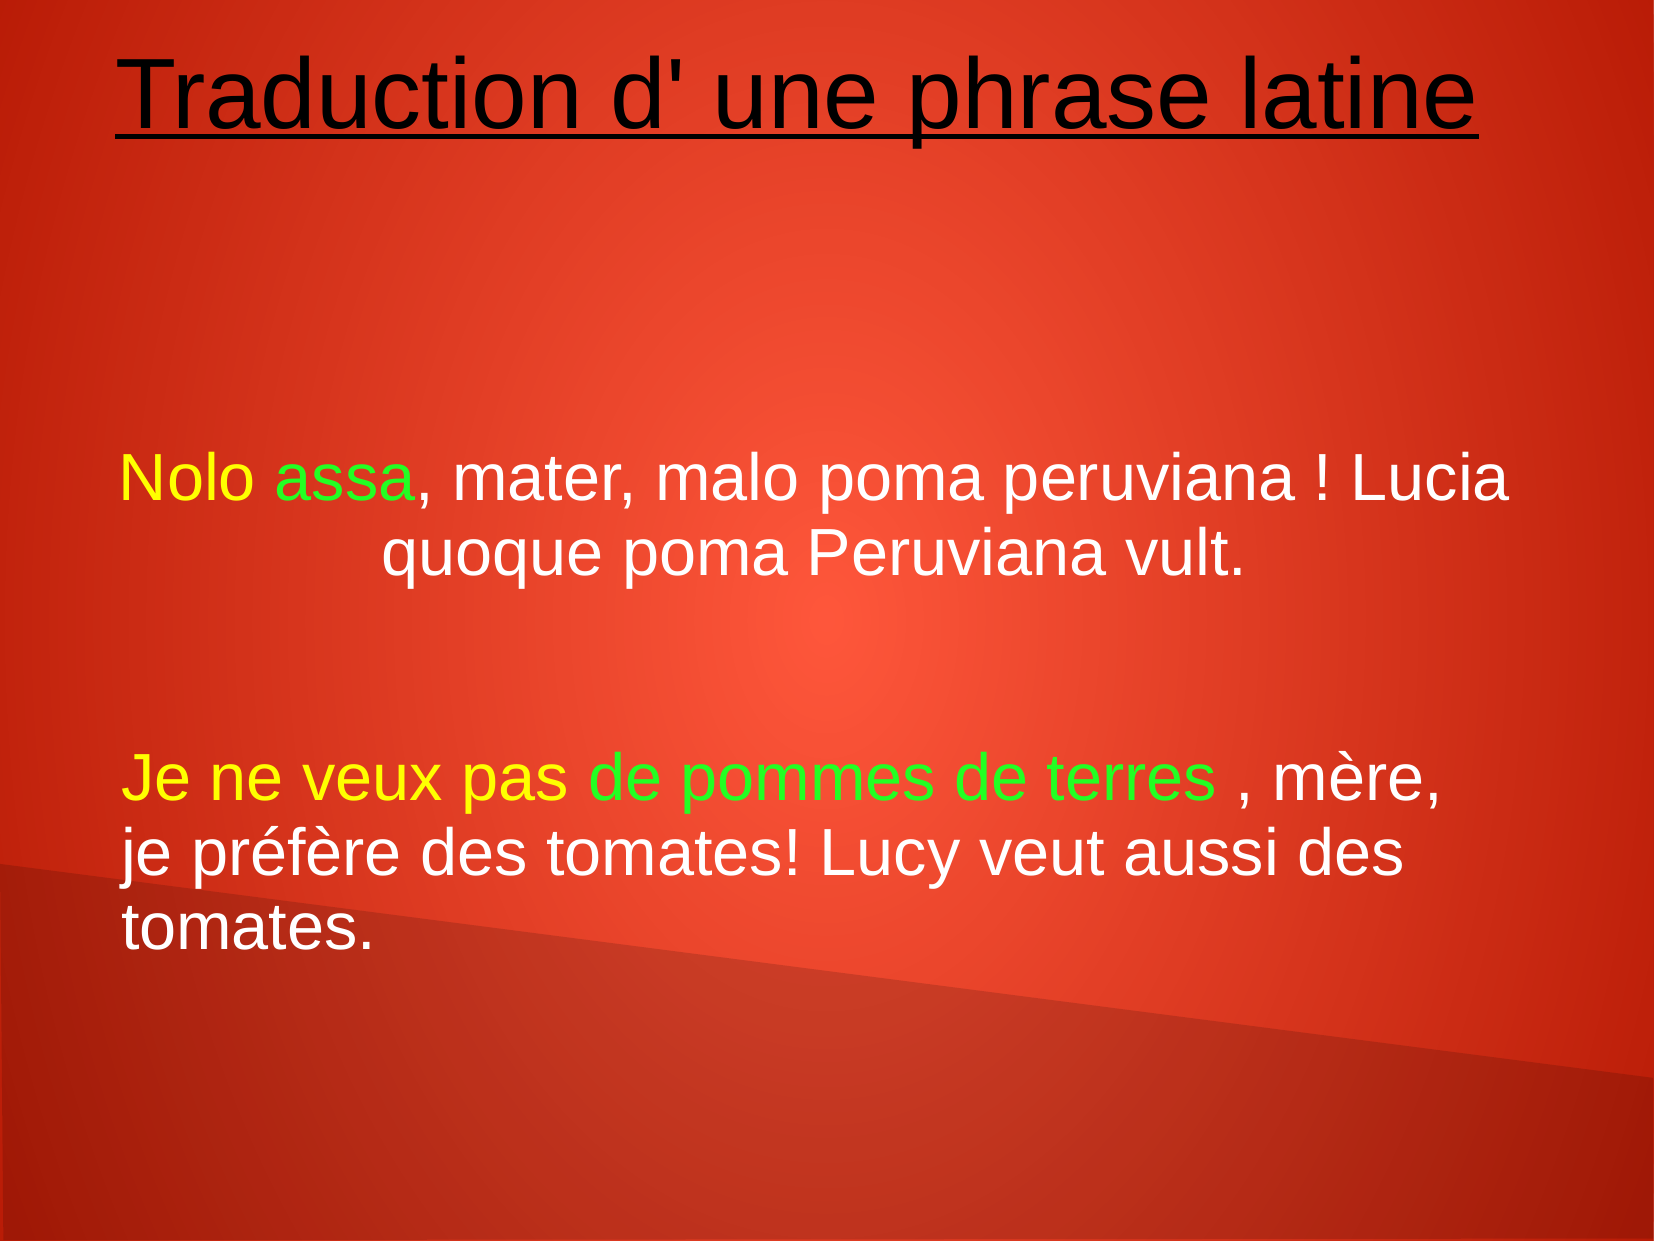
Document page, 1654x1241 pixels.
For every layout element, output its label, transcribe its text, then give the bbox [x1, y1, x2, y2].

text_box Je ne veux pas de pommes de terres , mère, je préfère des tomates! Lucy veut aussi des tomates. [106, 732, 1477, 972]
text_box Traduction d' une phrase latine [0, 30, 1595, 157]
text_box Nolo assa, mater, malo poma peruviana ! Lucia quoque poma Peruviana vult. [70, 35, 1560, 995]
